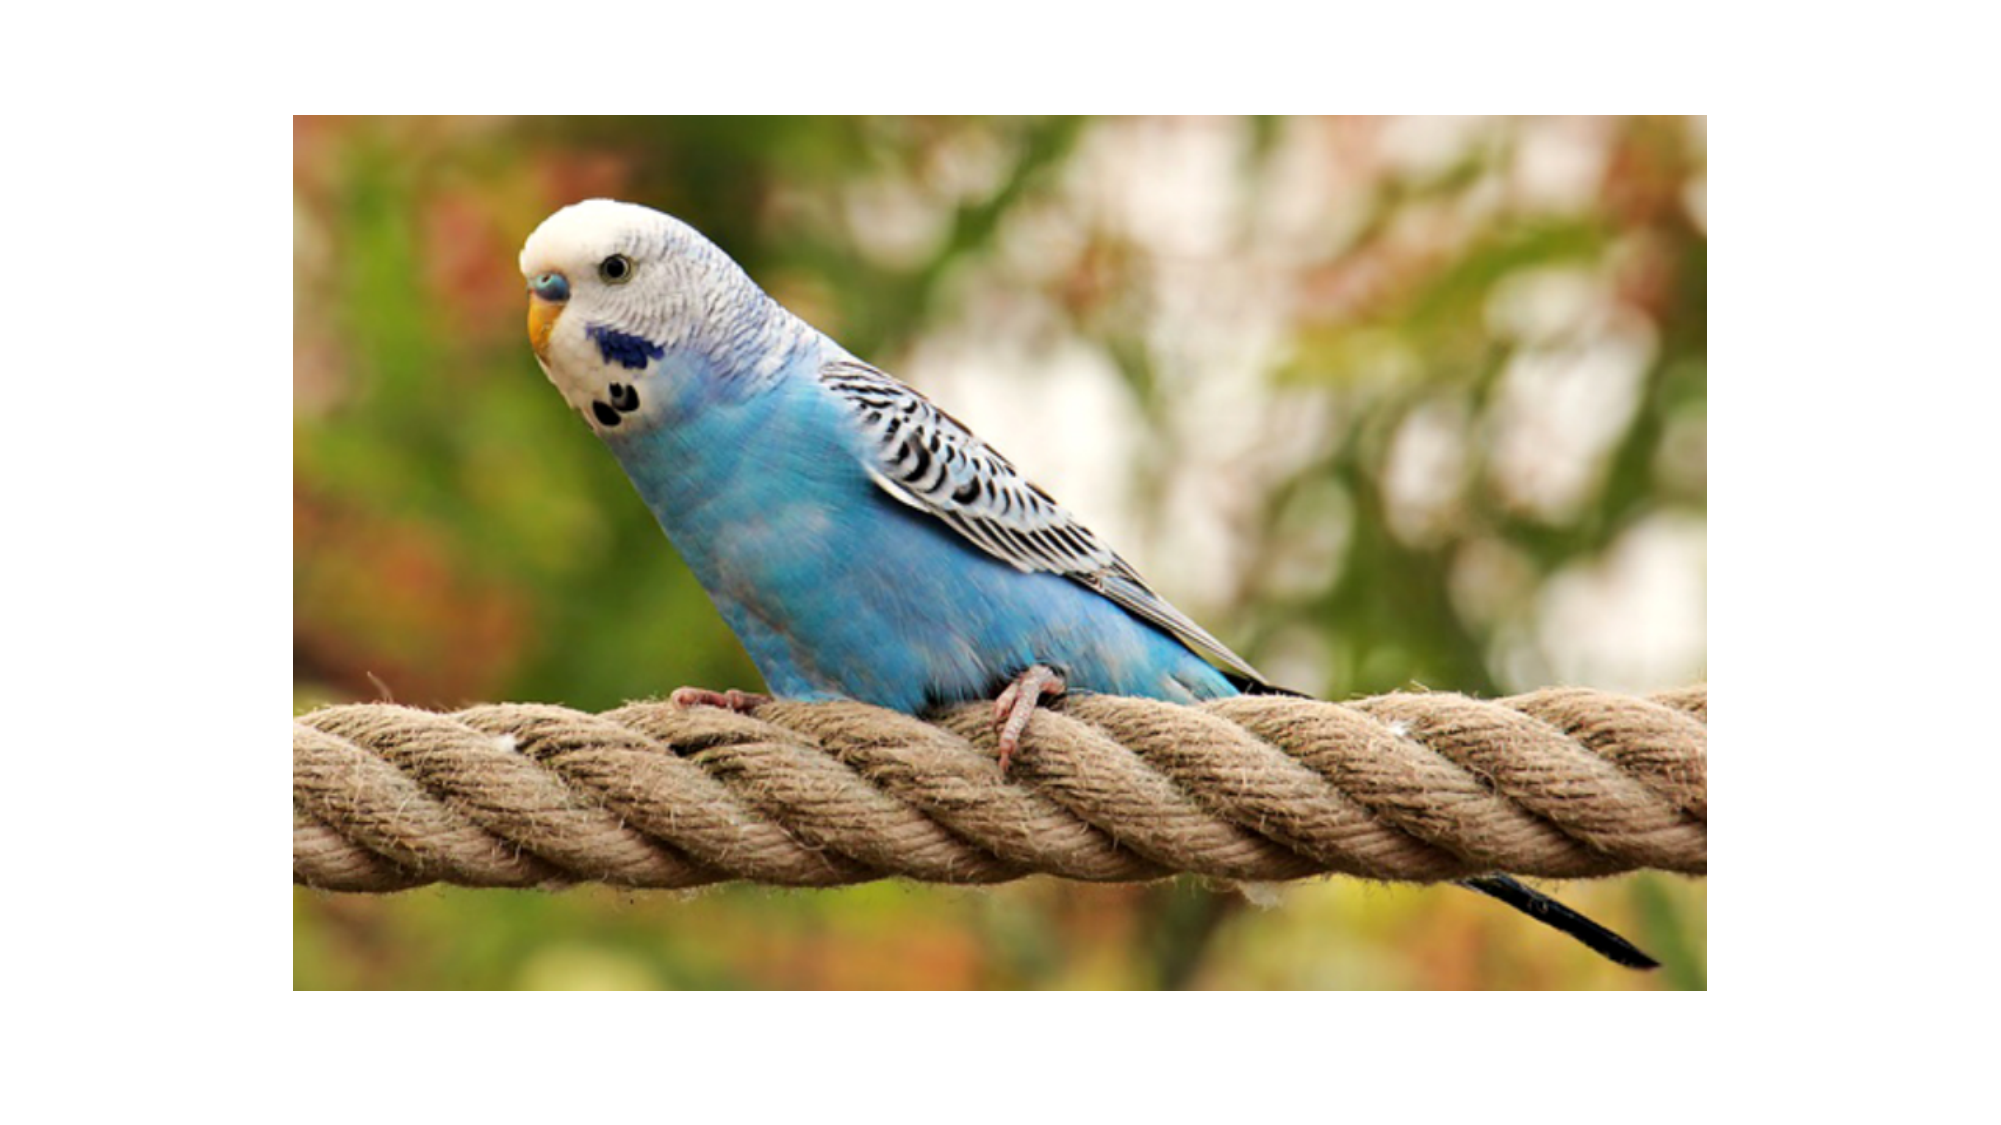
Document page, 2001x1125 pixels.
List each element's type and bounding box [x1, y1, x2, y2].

picture [293, 115, 1707, 991]
